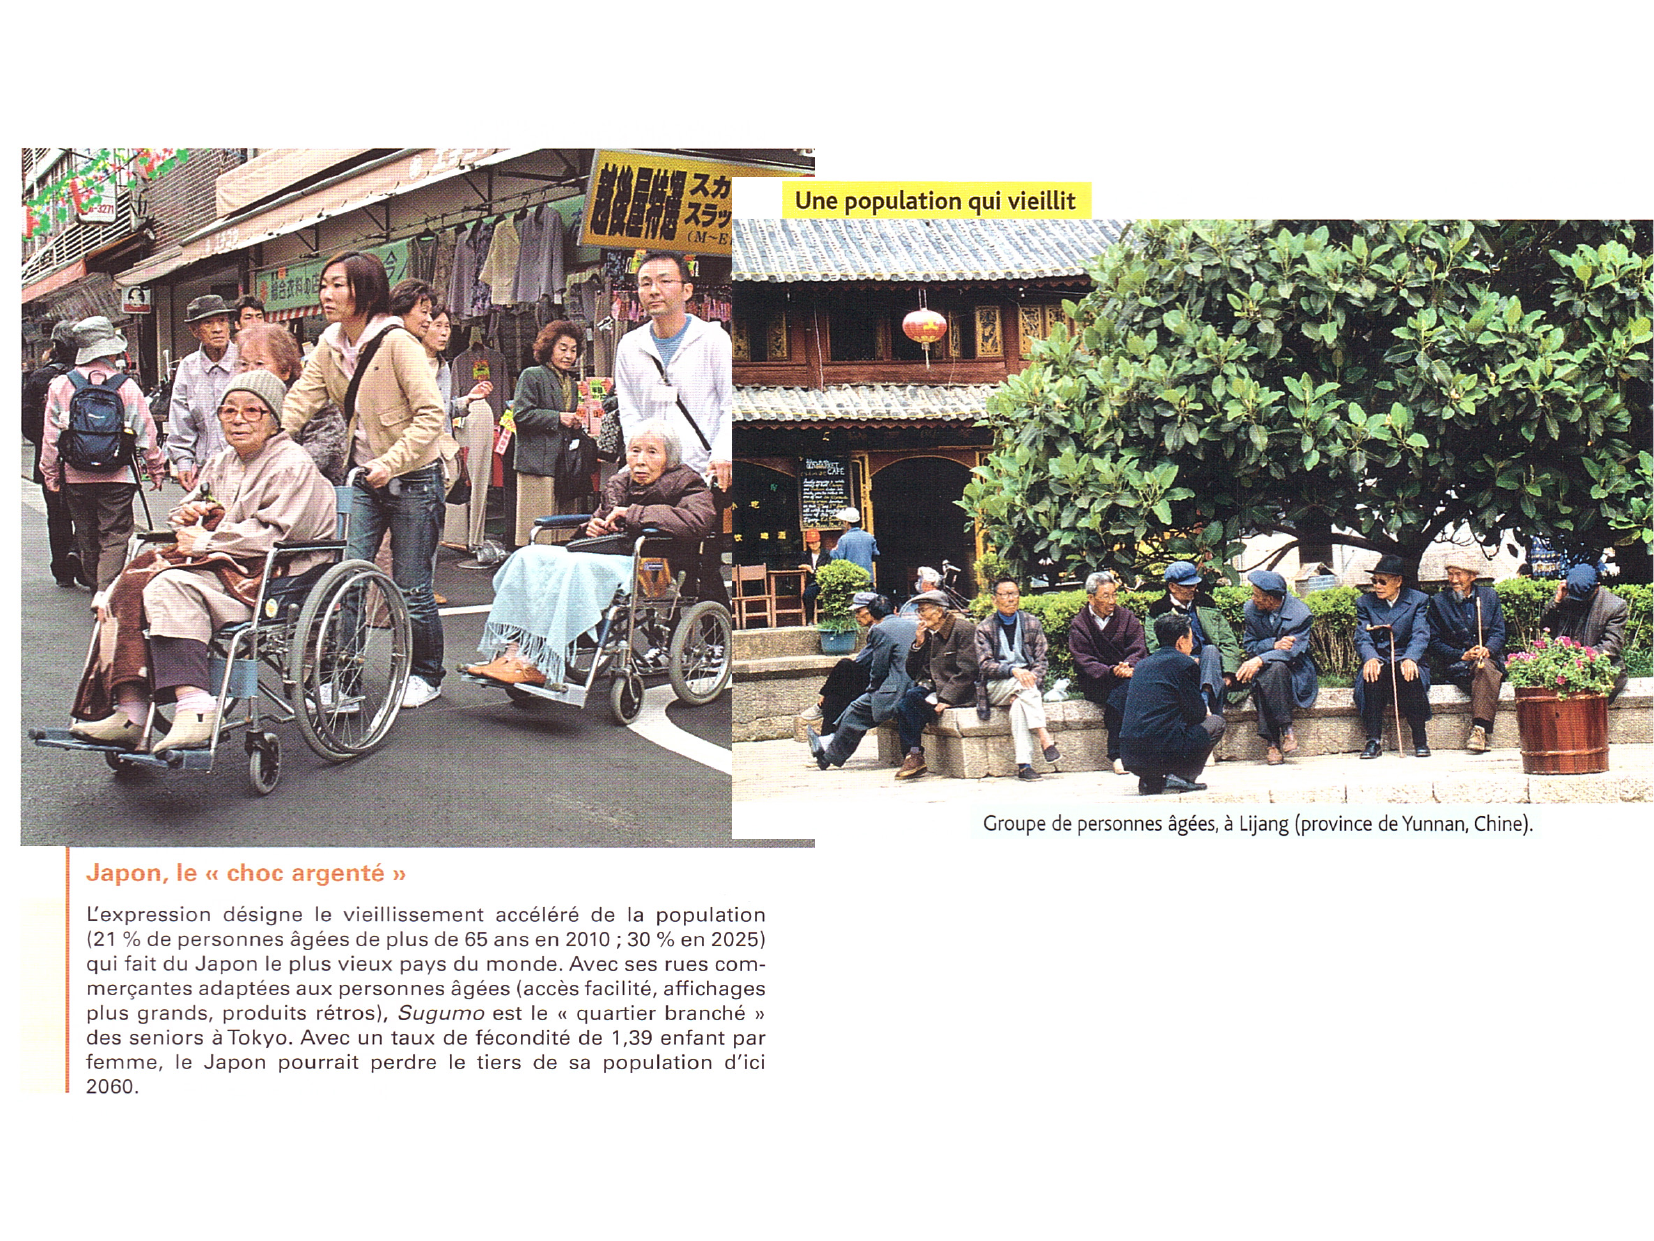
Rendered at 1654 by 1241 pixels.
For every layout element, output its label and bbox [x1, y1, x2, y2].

picture [17, 120, 1654, 1123]
